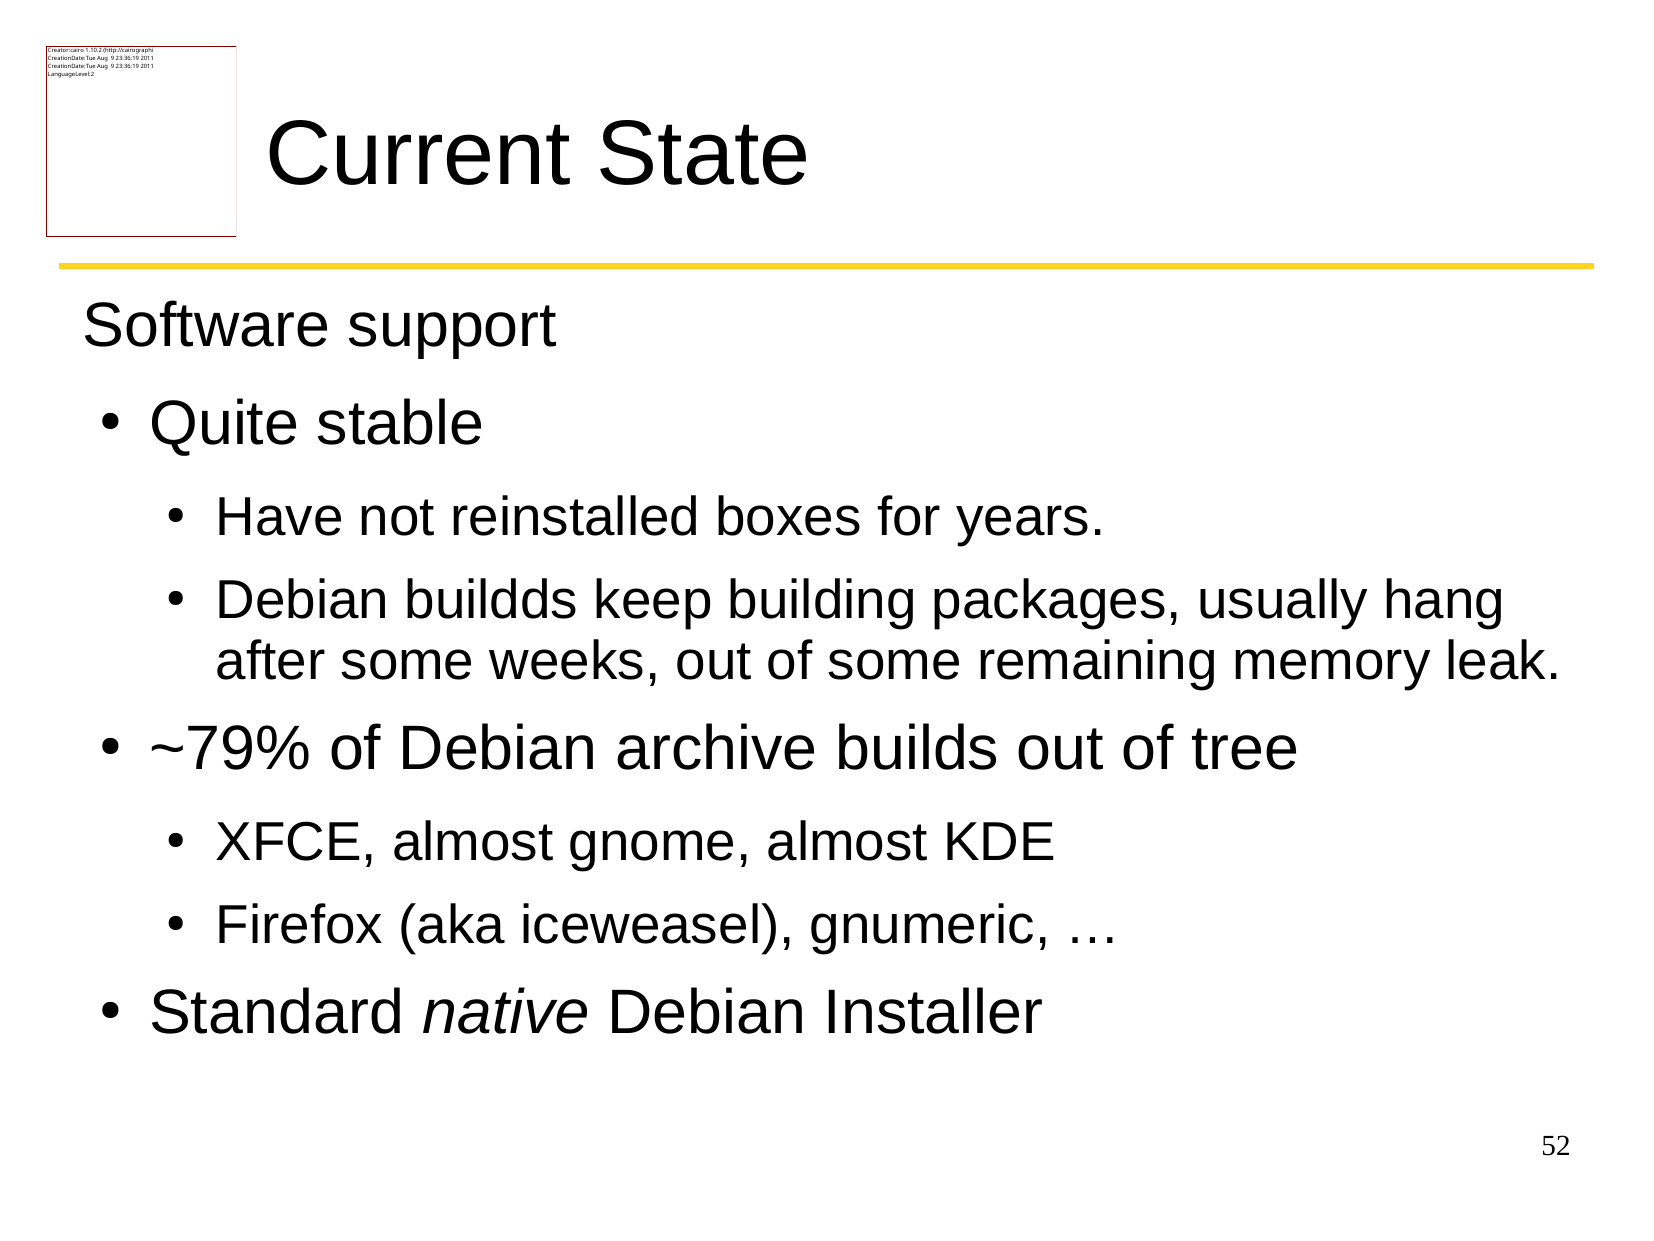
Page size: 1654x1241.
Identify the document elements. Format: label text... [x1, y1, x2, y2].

title Current State [265, 49, 1571, 257]
list Software support Quite stable Have not reinstalled boxes for years. Debian buildds keep building packages, usually hang after some weeks, out of some remaining memory leak. ~79% of Debian archive builds out of tree XFCE, almost gnome, almost KDE Firefox (aka iceweasel), gnumeric, … Standard native Debian Installer [82, 290, 1571, 1093]
